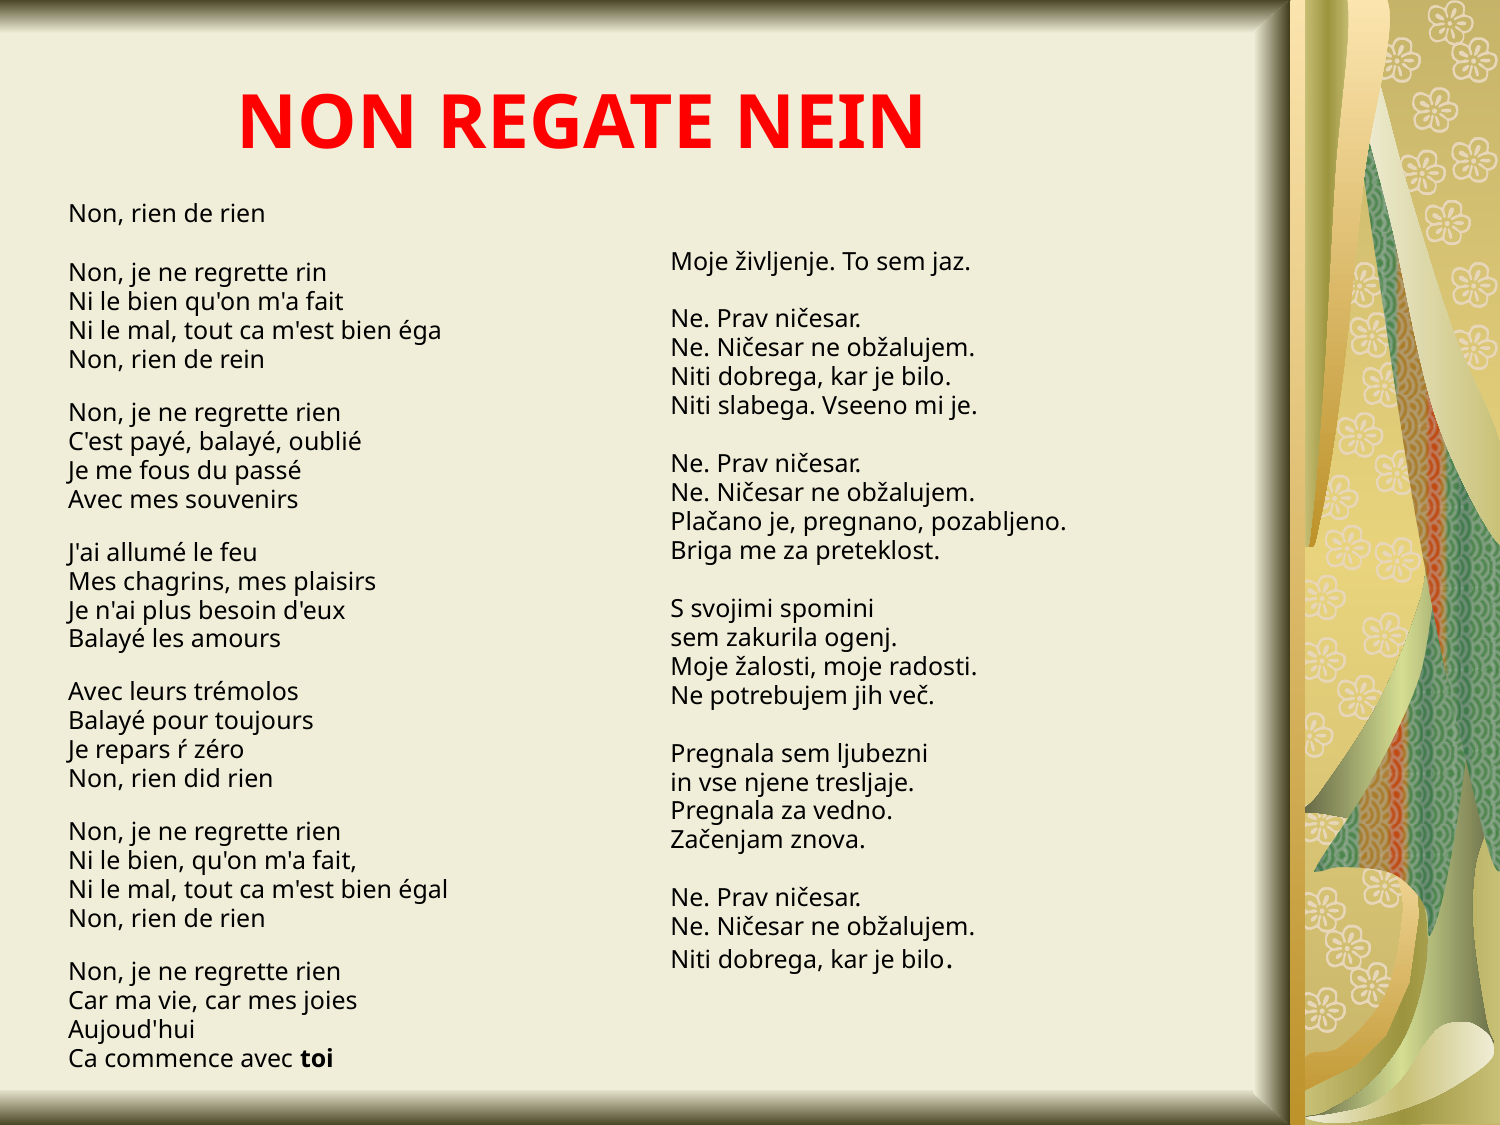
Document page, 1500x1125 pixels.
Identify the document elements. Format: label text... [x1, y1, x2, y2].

text_box NON REGATE NEIN [218, 66, 947, 208]
list Non, rien de rien Non, je ne regrette rin Ni le bien qu'on m'a fait Ni le mal, tout ca m'est bien éga Non, rien de rein Non, je ne regrette rien C'est payé, balayé, oublié Je me fous du passé Avec mes souvenirs J'ai allumé le feu Mes chagrins, mes plaisirs Je n'ai plus besoin d'eux Balayé les amours Avec leurs trémolos Balayé pour toujours Je repars ŕ zéro Non, rien did rien Non, je ne regrette rien Ni le bien, qu'on m'a fait, Ni le mal, tout ca m'est bien égal Non, rien de rien Non, je ne regrette rien Car ma vie, car mes joies Aujoud'hui Ca commence avec toi [53, 196, 647, 958]
picture [1314, 144, 1500, 936]
list Moje življenje. To sem jaz. Ne. Prav ničesar. Ne. Ničesar ne obžalujem. Niti dobrega, kar je bilo. Niti slabega. Vseeno mi je. Ne. Prav ničesar. Ne. Ničesar ne obžalujem. Plačano je, pregnano, pozabljeno. Briga me za preteklost. S svojimi spomini sem zakurila ogenj. Moje žalosti, moje radosti. Ne potrebujem jih več. Pregnala sem ljubezni in vse njene tresljaje. Pregnala za vedno. Začenjam znova. Ne. Prav ničesar. Ne. Ničesar ne obžalujem. Niti dobrega, kar je bilo. [655, 243, 1249, 982]
